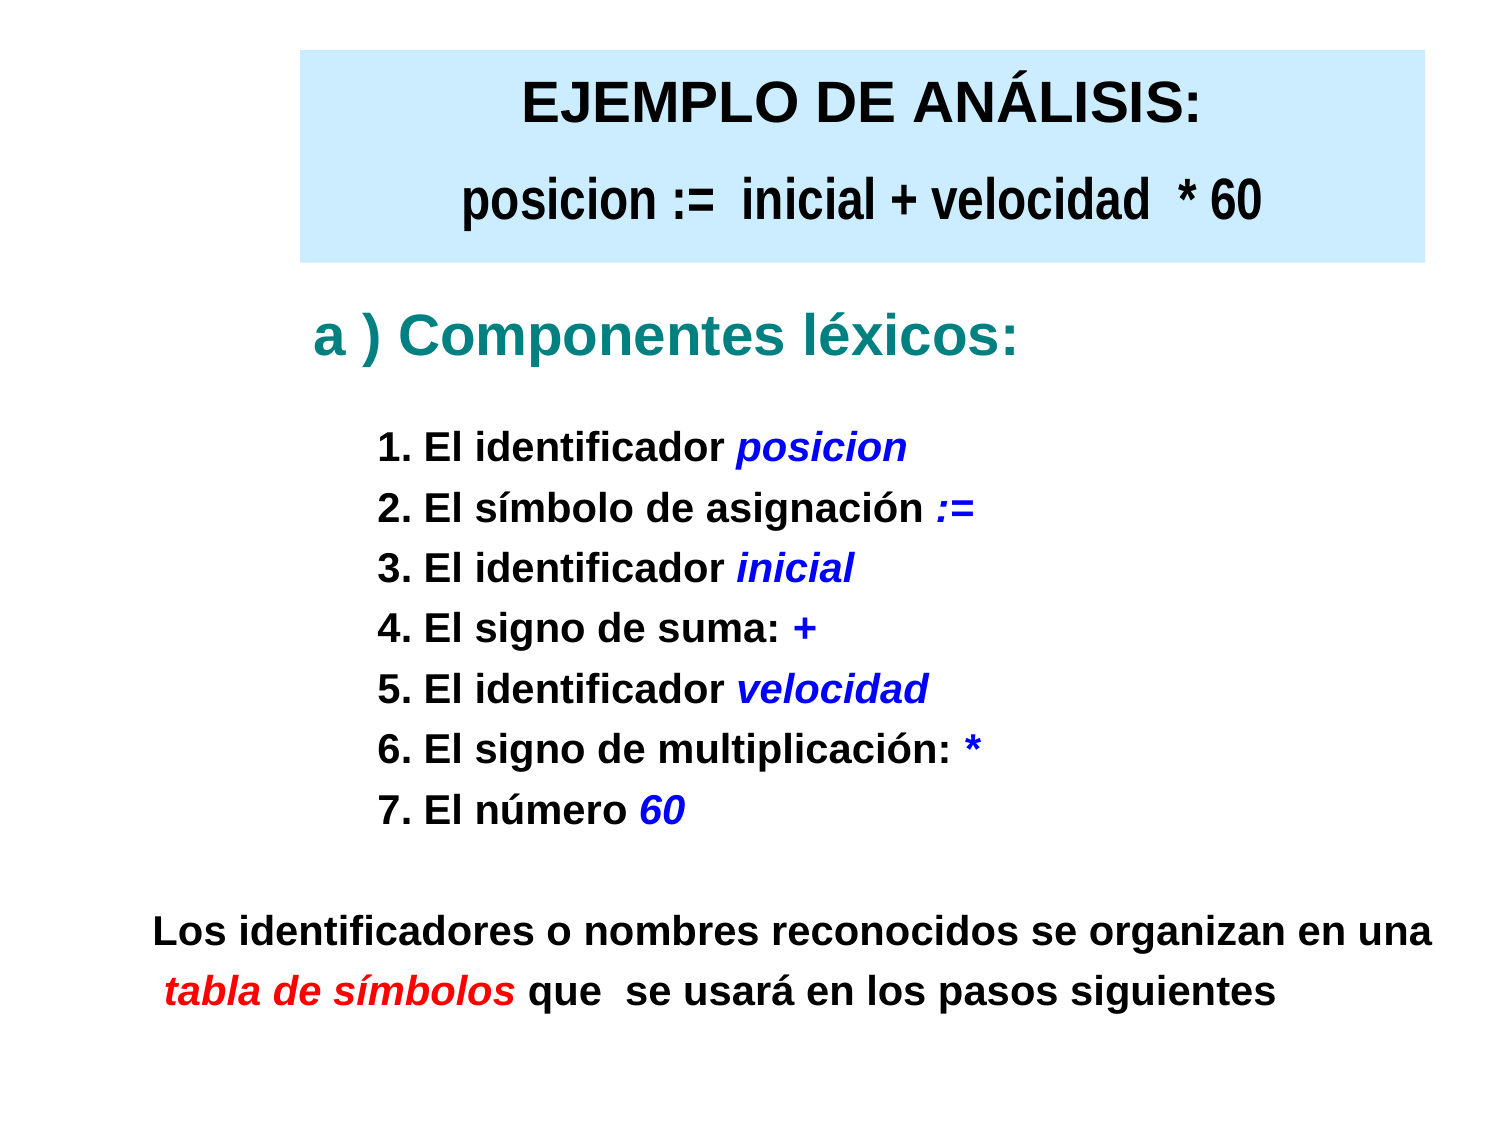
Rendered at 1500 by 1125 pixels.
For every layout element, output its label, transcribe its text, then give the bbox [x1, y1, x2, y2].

title EJEMPLO DE ANÁLISIS: posicion := inicial + velocidad * 60 [300, 50, 1426, 224]
list a ) Componentes léxicos: 1. El identificador posicion 2. El símbolo de asignación := 3. El identificador inicial 4. El signo de suma: + 5. El identificador velocidad 6. El signo de multiplicación: * 7. El número 60 Los identificadores o nombres reconocidos se organizan en una tabla de símbolos que se usará en los pasos siguientes [137, 224, 1463, 1051]
